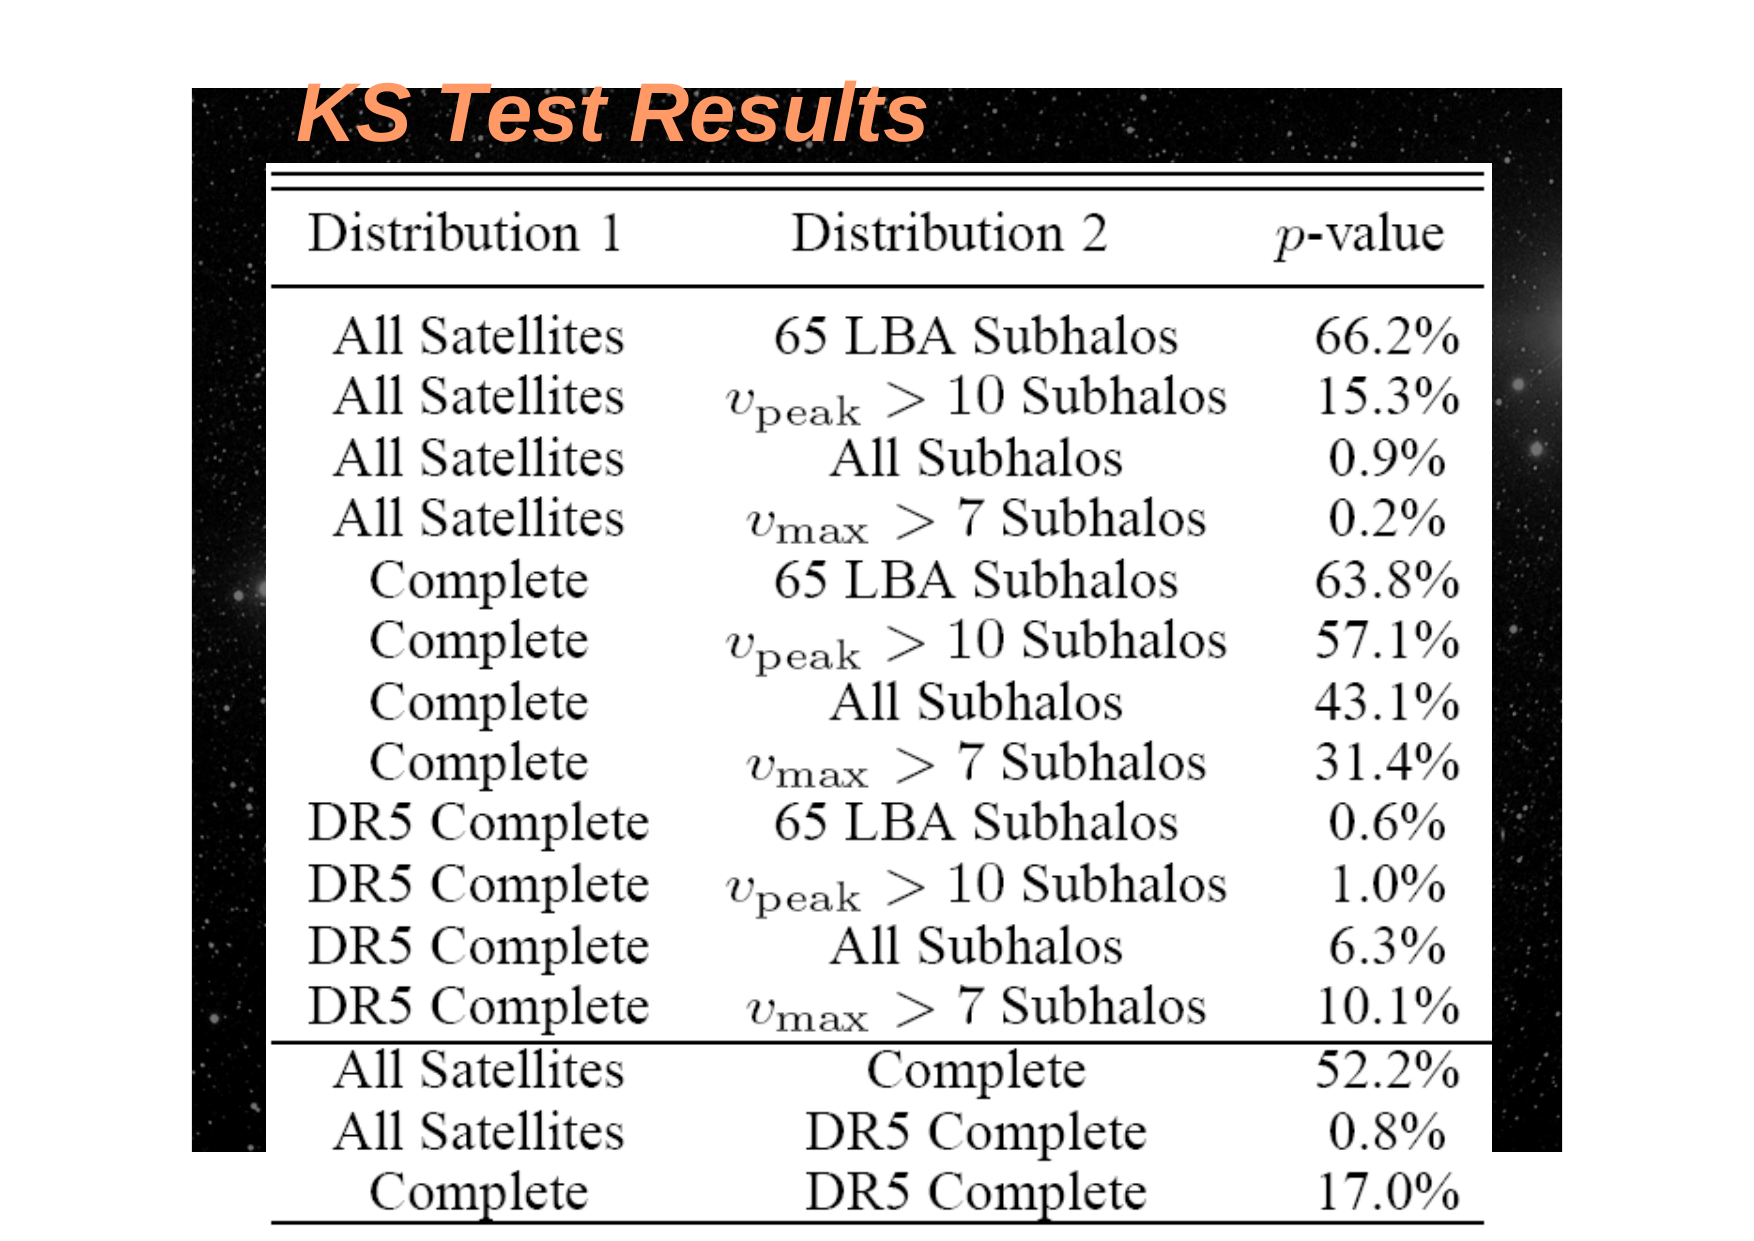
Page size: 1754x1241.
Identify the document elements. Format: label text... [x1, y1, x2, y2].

picture [191, 88, 1563, 1227]
title KS Test Results [296, 23, 1467, 163]
